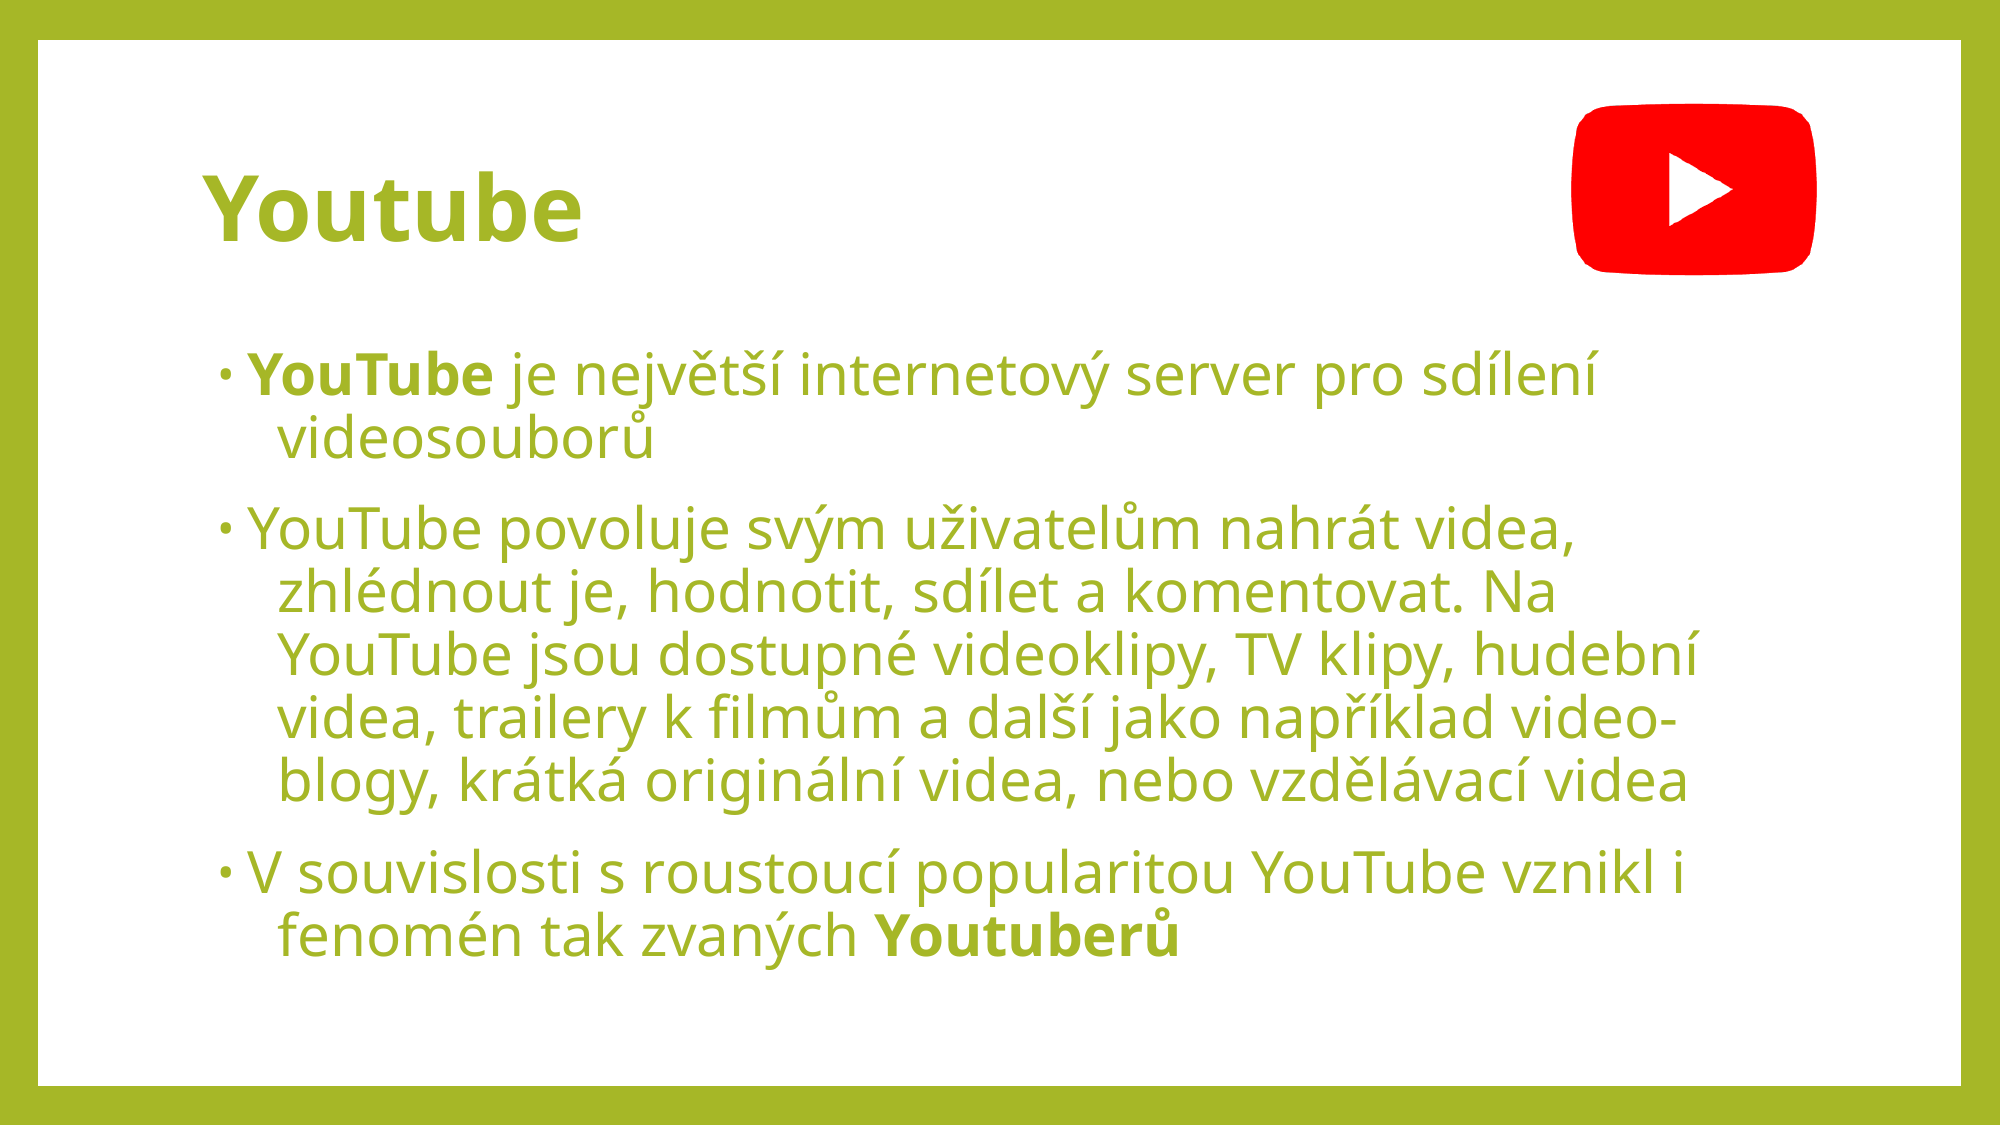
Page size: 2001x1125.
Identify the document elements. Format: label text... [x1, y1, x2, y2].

title Youtube [187, 99, 1560, 323]
list YouTube je největší internetový server pro sdílení videosouborů YouTube povoluje svým uživatelům nahrát videa, zhlédnout je, hodnotit, sdílet a komentovat. Na YouTube jsou dostupné videoklipy, TV klipy, hudební videa, trailery k filmům a další jako například video-blogy, krátká originální videa, nebo vzdělávací videa V souvislosti s roustoucí popularitou YouTube vznikl i fenomén tak zvaných Youtuberů [187, 337, 1808, 1000]
picture [1560, 55, 1827, 323]
